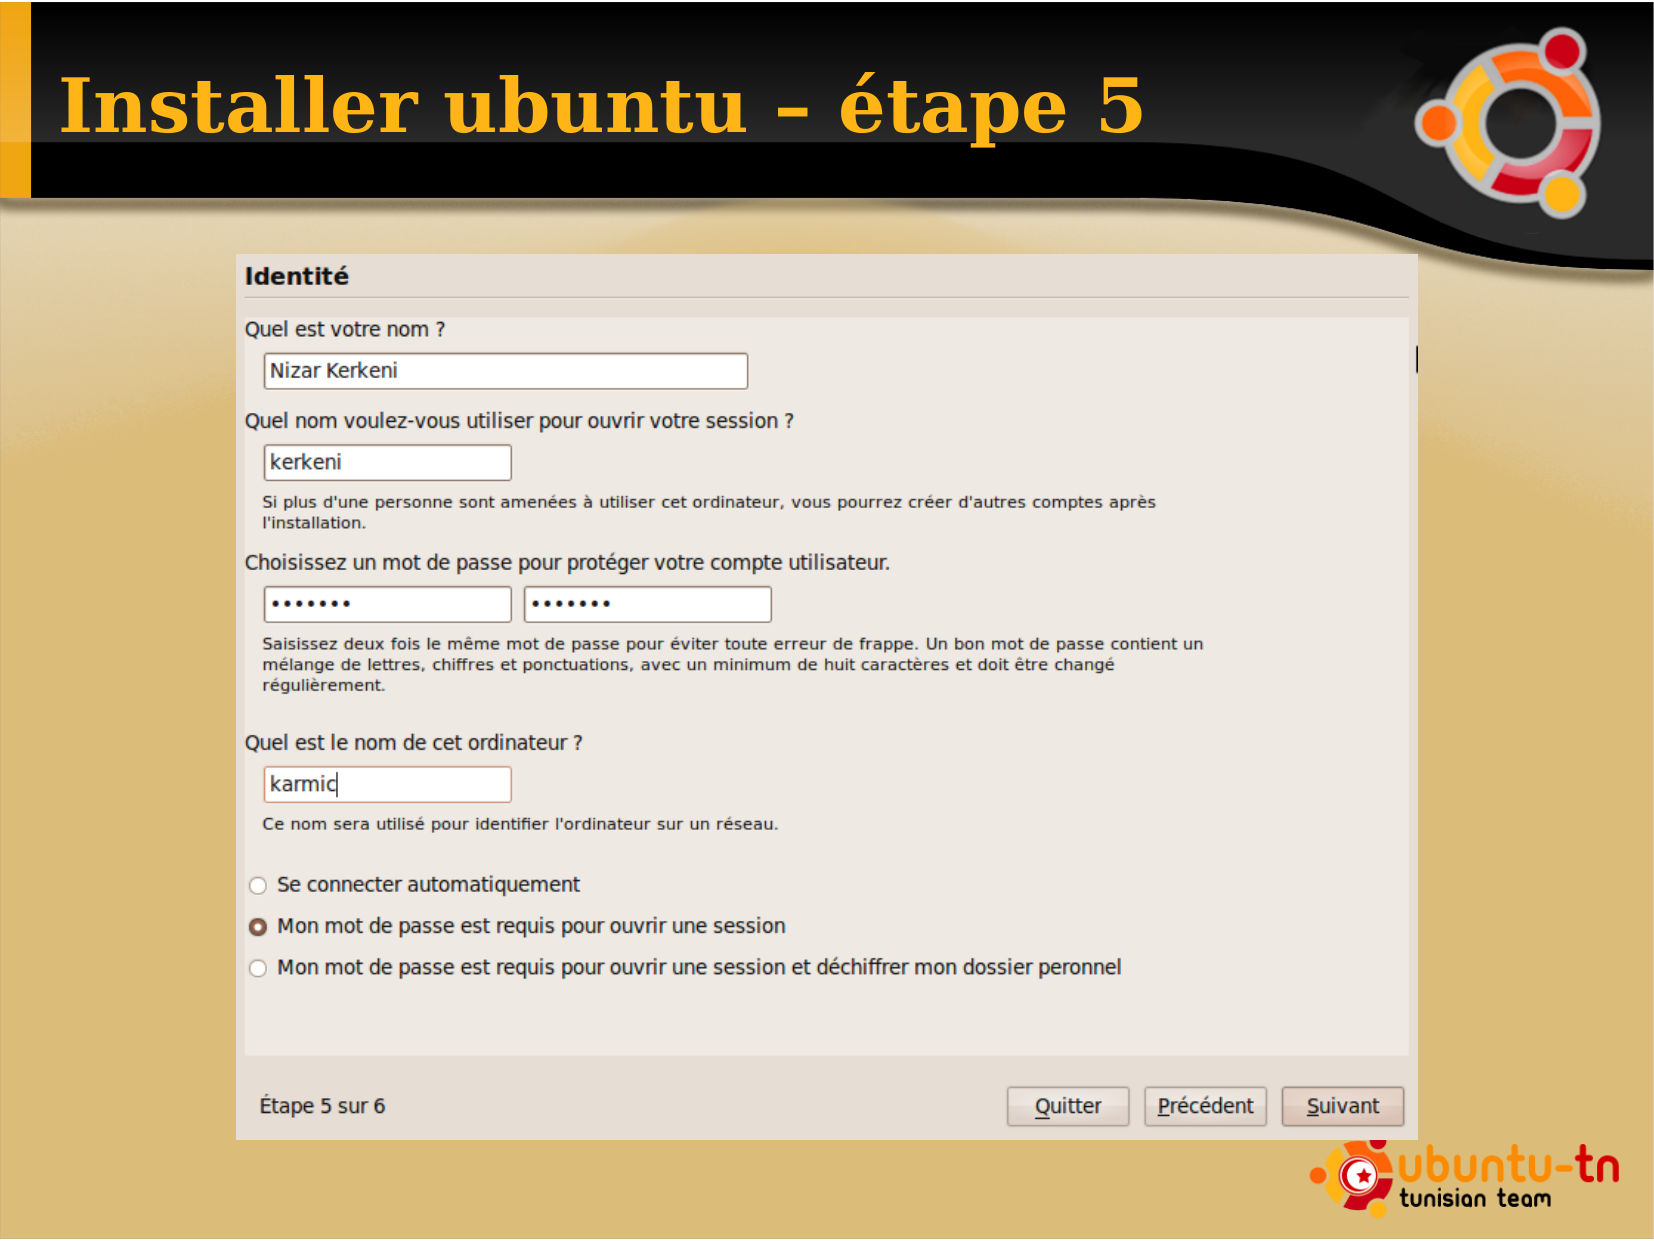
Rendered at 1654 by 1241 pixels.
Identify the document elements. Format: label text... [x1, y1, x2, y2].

picture [0, 0, 1654, 1241]
title Installer ubuntu – étape 5 [59, 9, 1447, 202]
